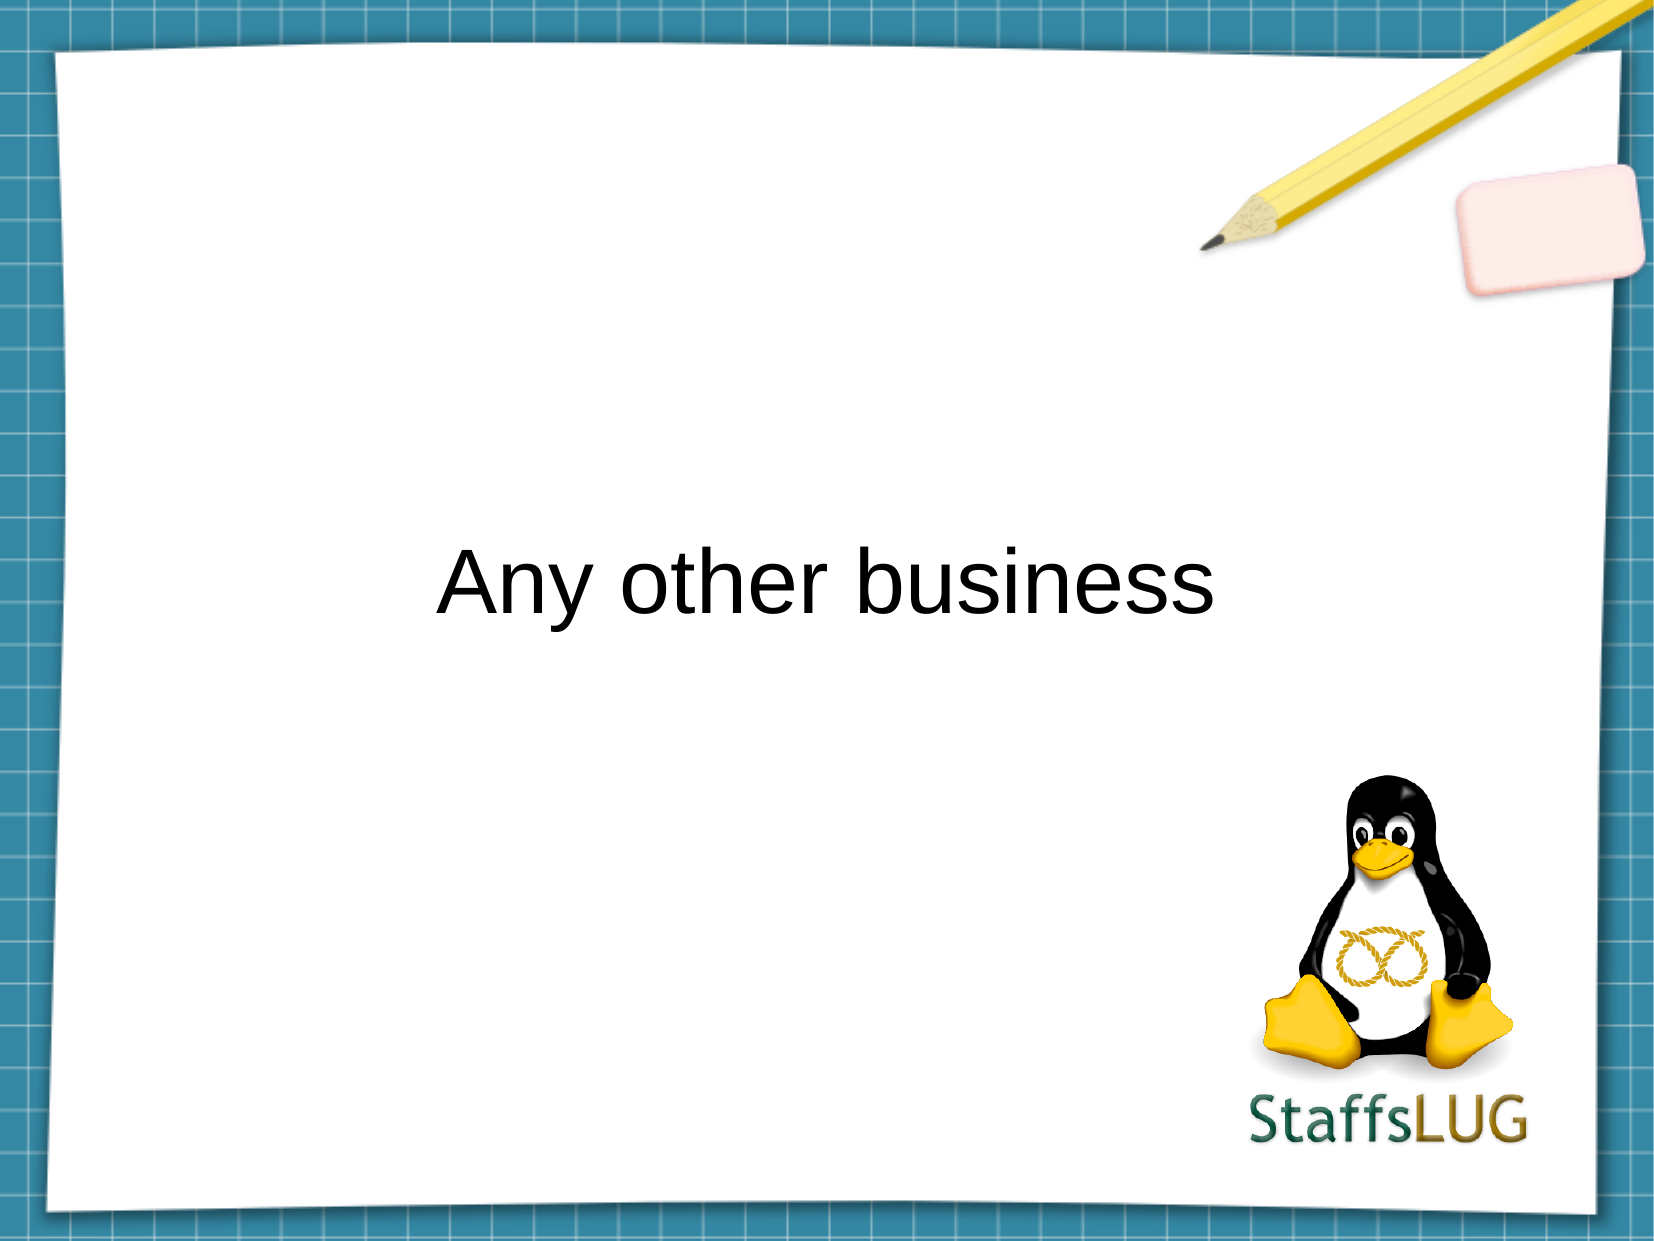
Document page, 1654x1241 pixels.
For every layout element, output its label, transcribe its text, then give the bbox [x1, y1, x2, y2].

title Any other business [82, 478, 1571, 686]
picture [0, 0, 1654, 1241]
